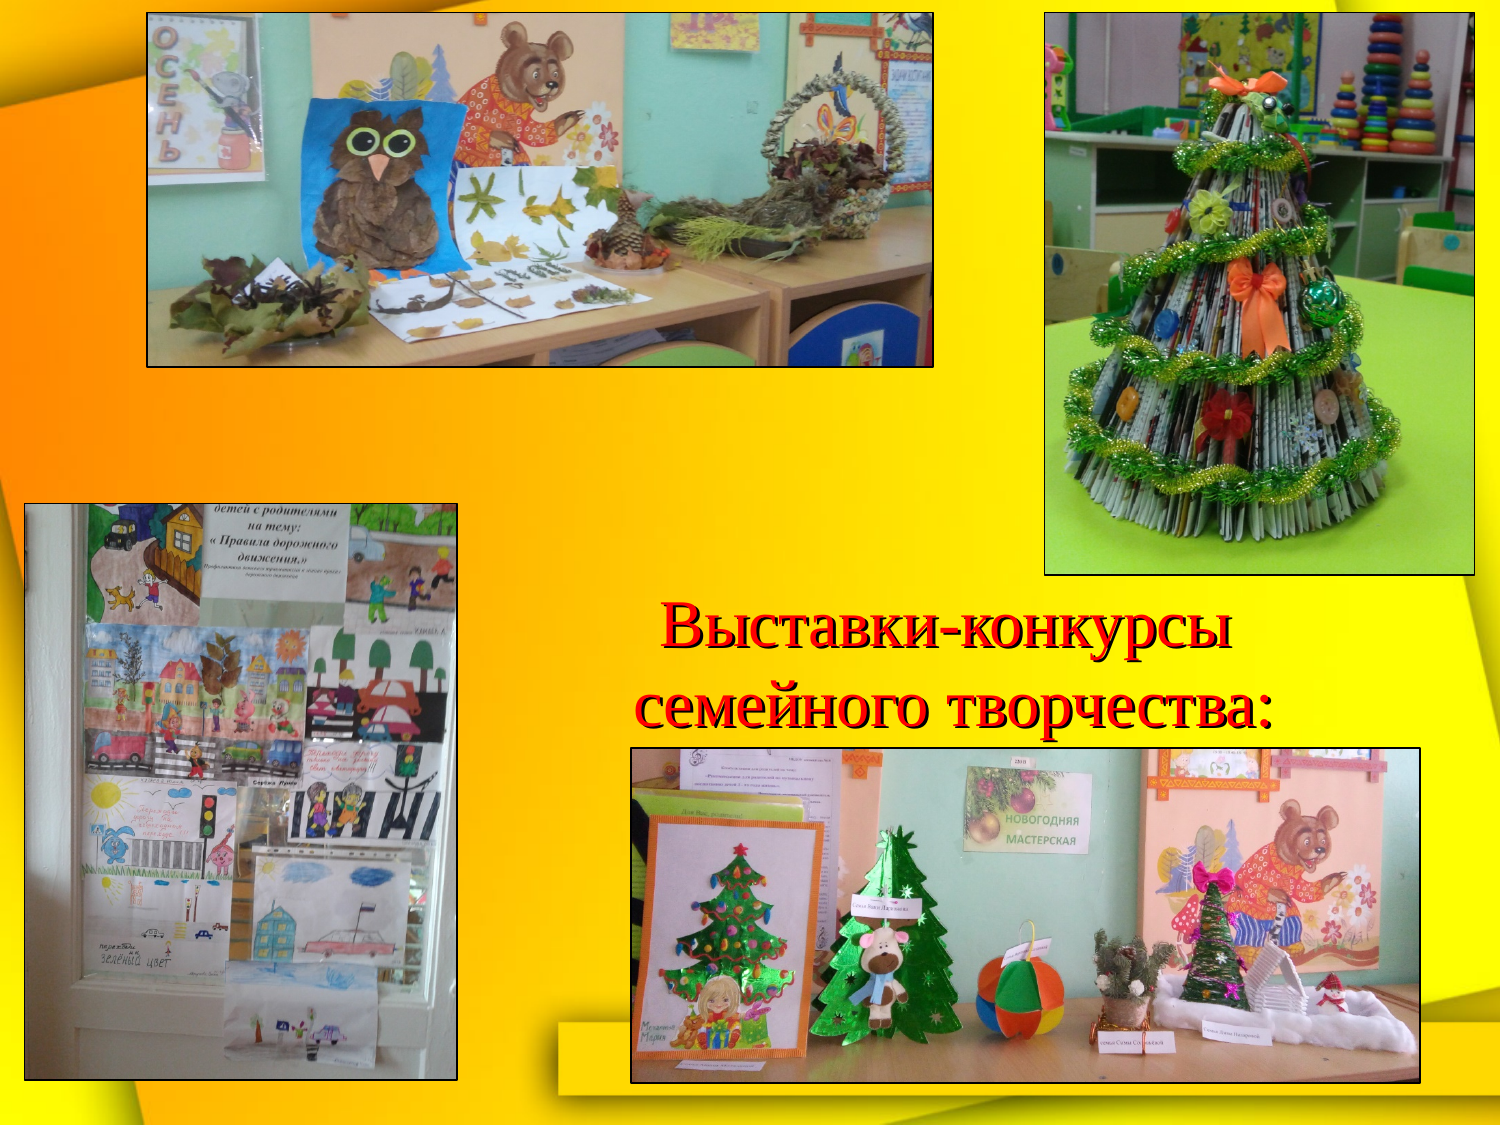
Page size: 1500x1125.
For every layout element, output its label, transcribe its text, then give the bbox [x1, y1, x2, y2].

picture [25, 504, 457, 1080]
picture [147, 13, 933, 367]
picture [632, 748, 1420, 1083]
picture [1045, 13, 1474, 575]
text_box Выставки-конкурсы семейного творчества: [458, 572, 1453, 747]
